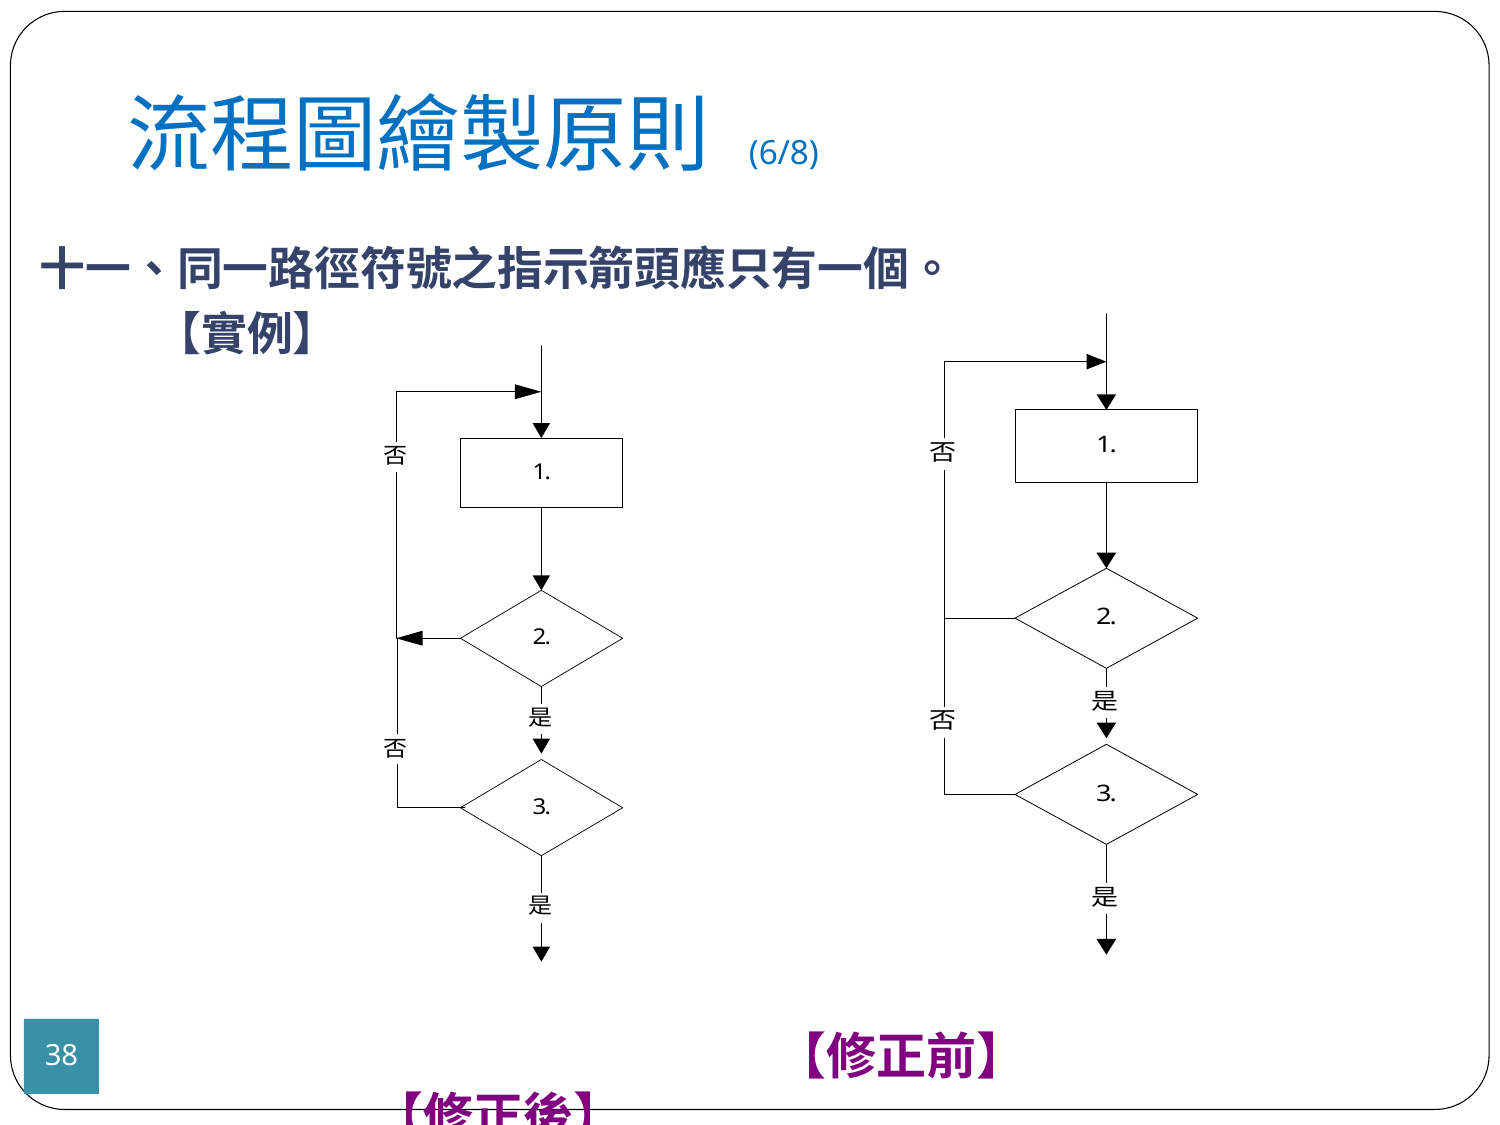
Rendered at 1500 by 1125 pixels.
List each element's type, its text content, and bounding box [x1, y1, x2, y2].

chart [312, 335, 656, 973]
chart [879, 302, 1235, 967]
text_box 38 [23, 1018, 99, 1094]
title 流程圖繪製原則 (6/8) [112, 54, 1388, 197]
text_box 十一、同一路徑符號之指示箭頭應只有一個。 【實例】 【修正前】 【修正後】 [25, 232, 1475, 976]
